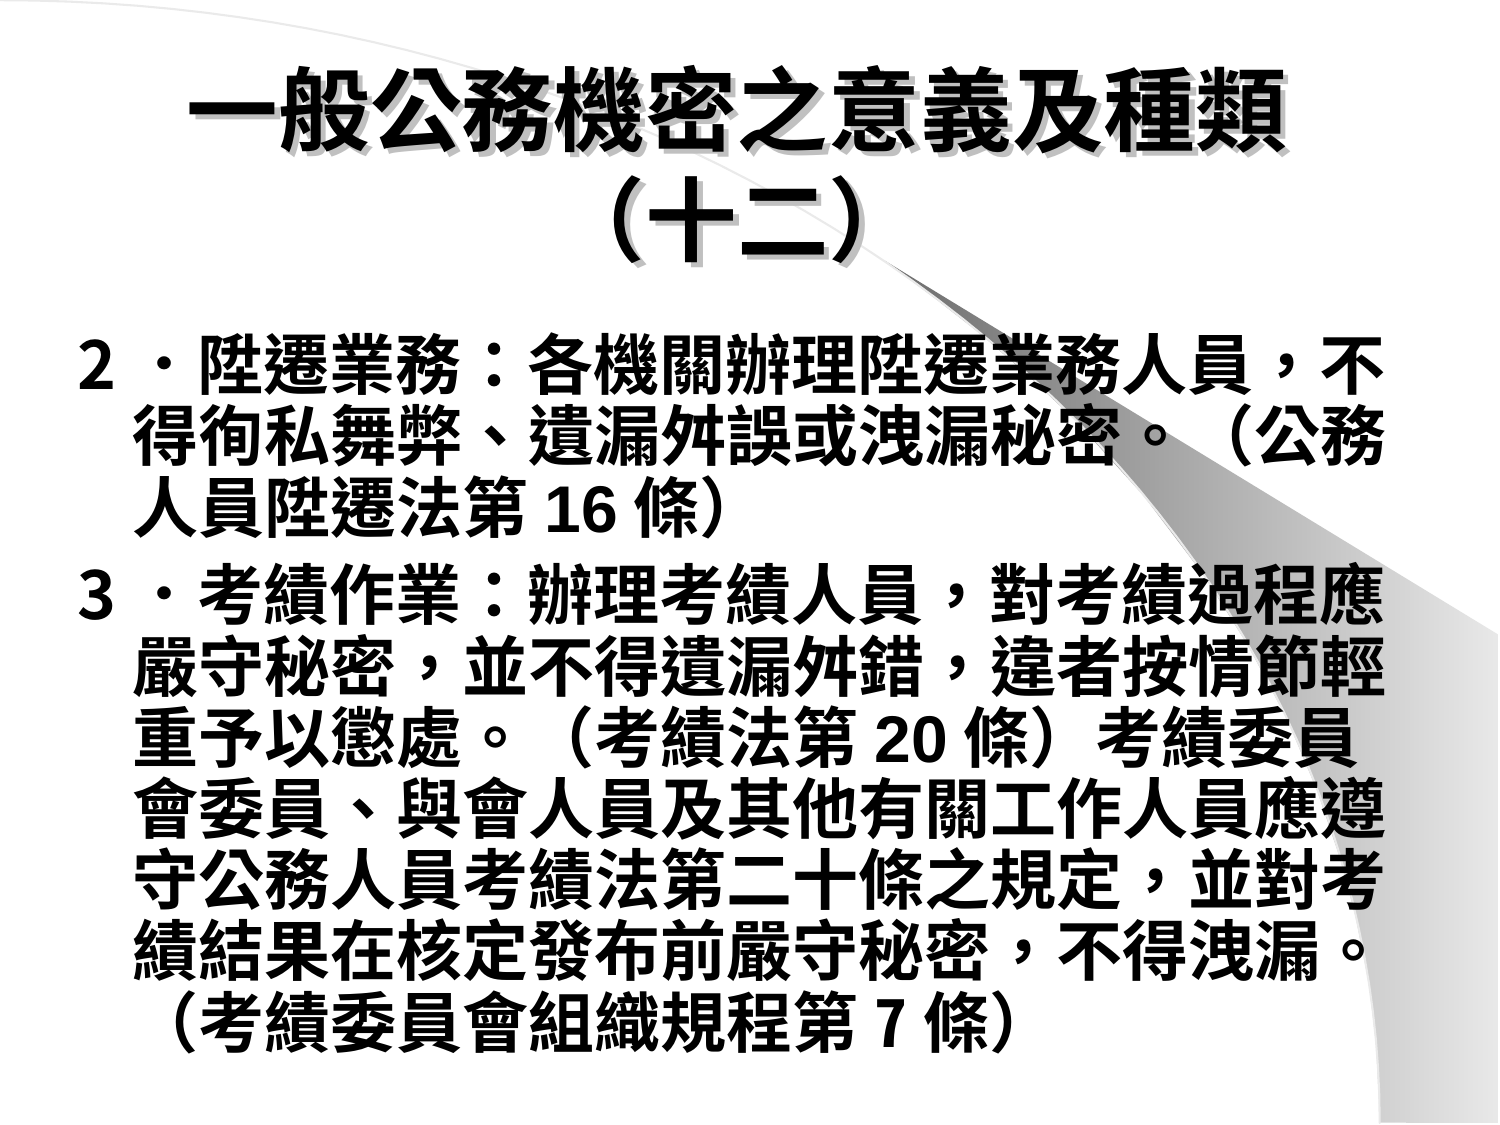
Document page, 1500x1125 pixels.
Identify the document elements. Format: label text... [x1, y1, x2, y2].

title 一般公務機密之意義及種類（十二） [112, 62, 1363, 263]
list 2．陞遷業務：各機關辦理陞遷業務人員，不得徇私舞弊、遺漏舛誤或洩漏秘密。（公務人員陞遷法第16條） 3．考績作業：辦理考績人員，對考績過程應嚴守秘密，並不得遺漏舛錯，違者按情節輕重予以懲處。（考績法第20條）考績委員會委員、與會人員及其他有關工作人員應遵守公務人員考績法第二十條之規定，並對考績結果在核定發布前嚴守秘密，不得洩漏。（考績委員會組織規程第7條） [62, 324, 1426, 1075]
